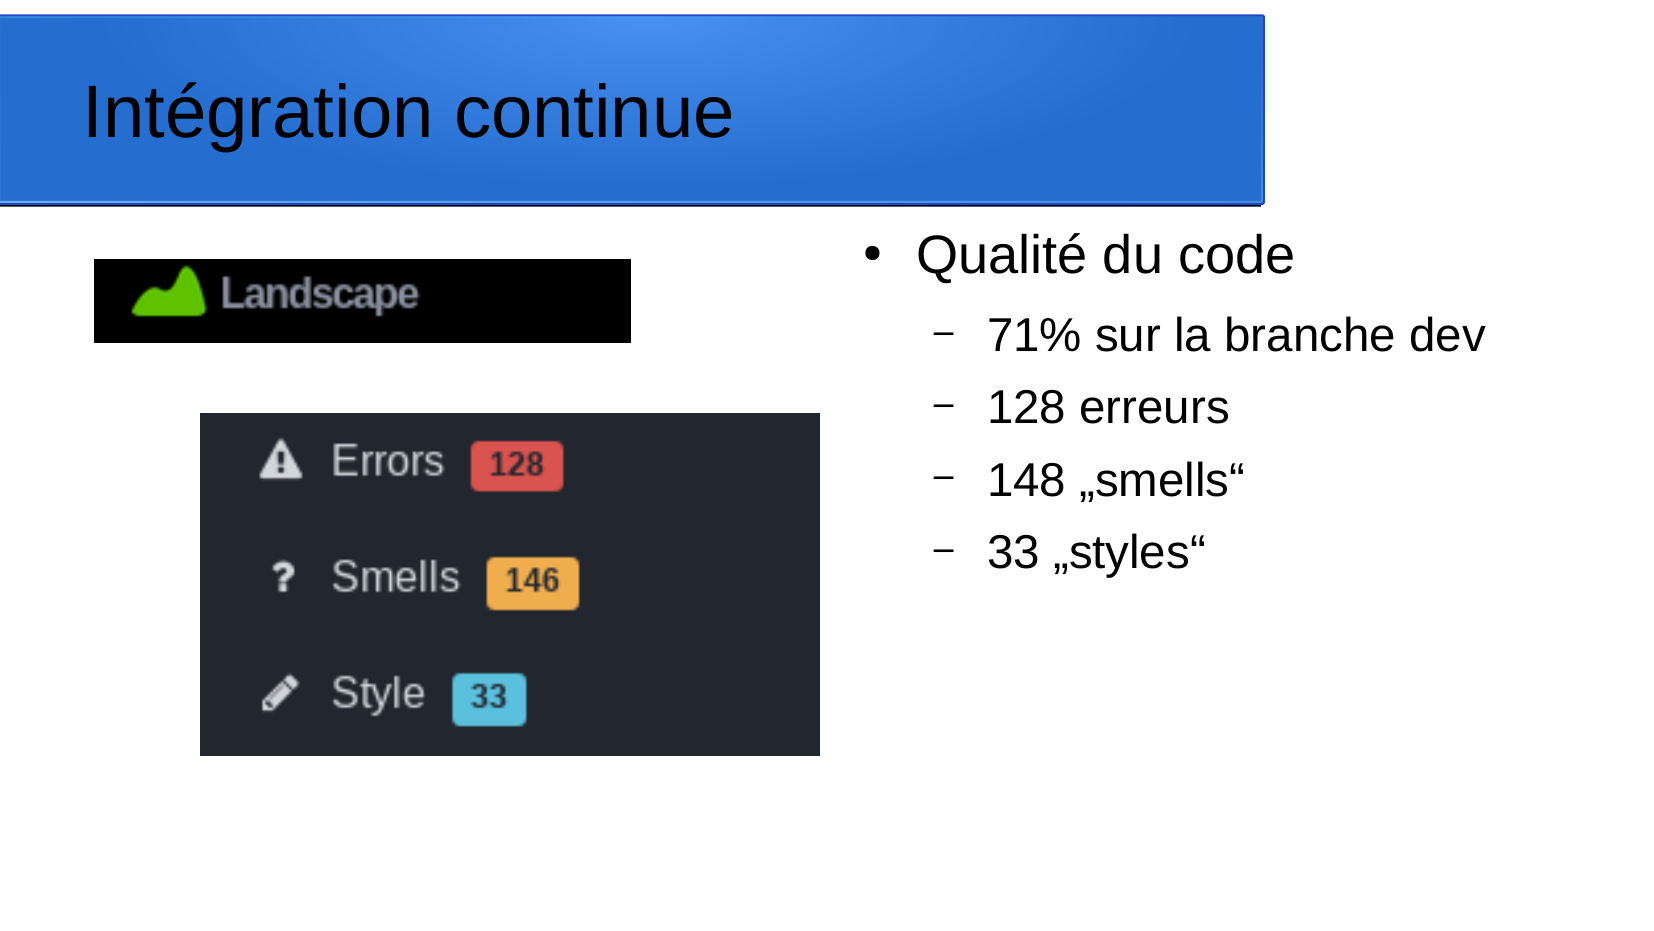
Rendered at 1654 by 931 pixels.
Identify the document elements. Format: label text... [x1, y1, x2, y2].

list Qualité du code 71% sur la branche dev 128 erreurs 148 „smells“ 33 „styles“ [845, 224, 1572, 764]
picture [94, 259, 631, 343]
picture [200, 413, 820, 756]
title Intégration continue [82, 35, 1235, 189]
